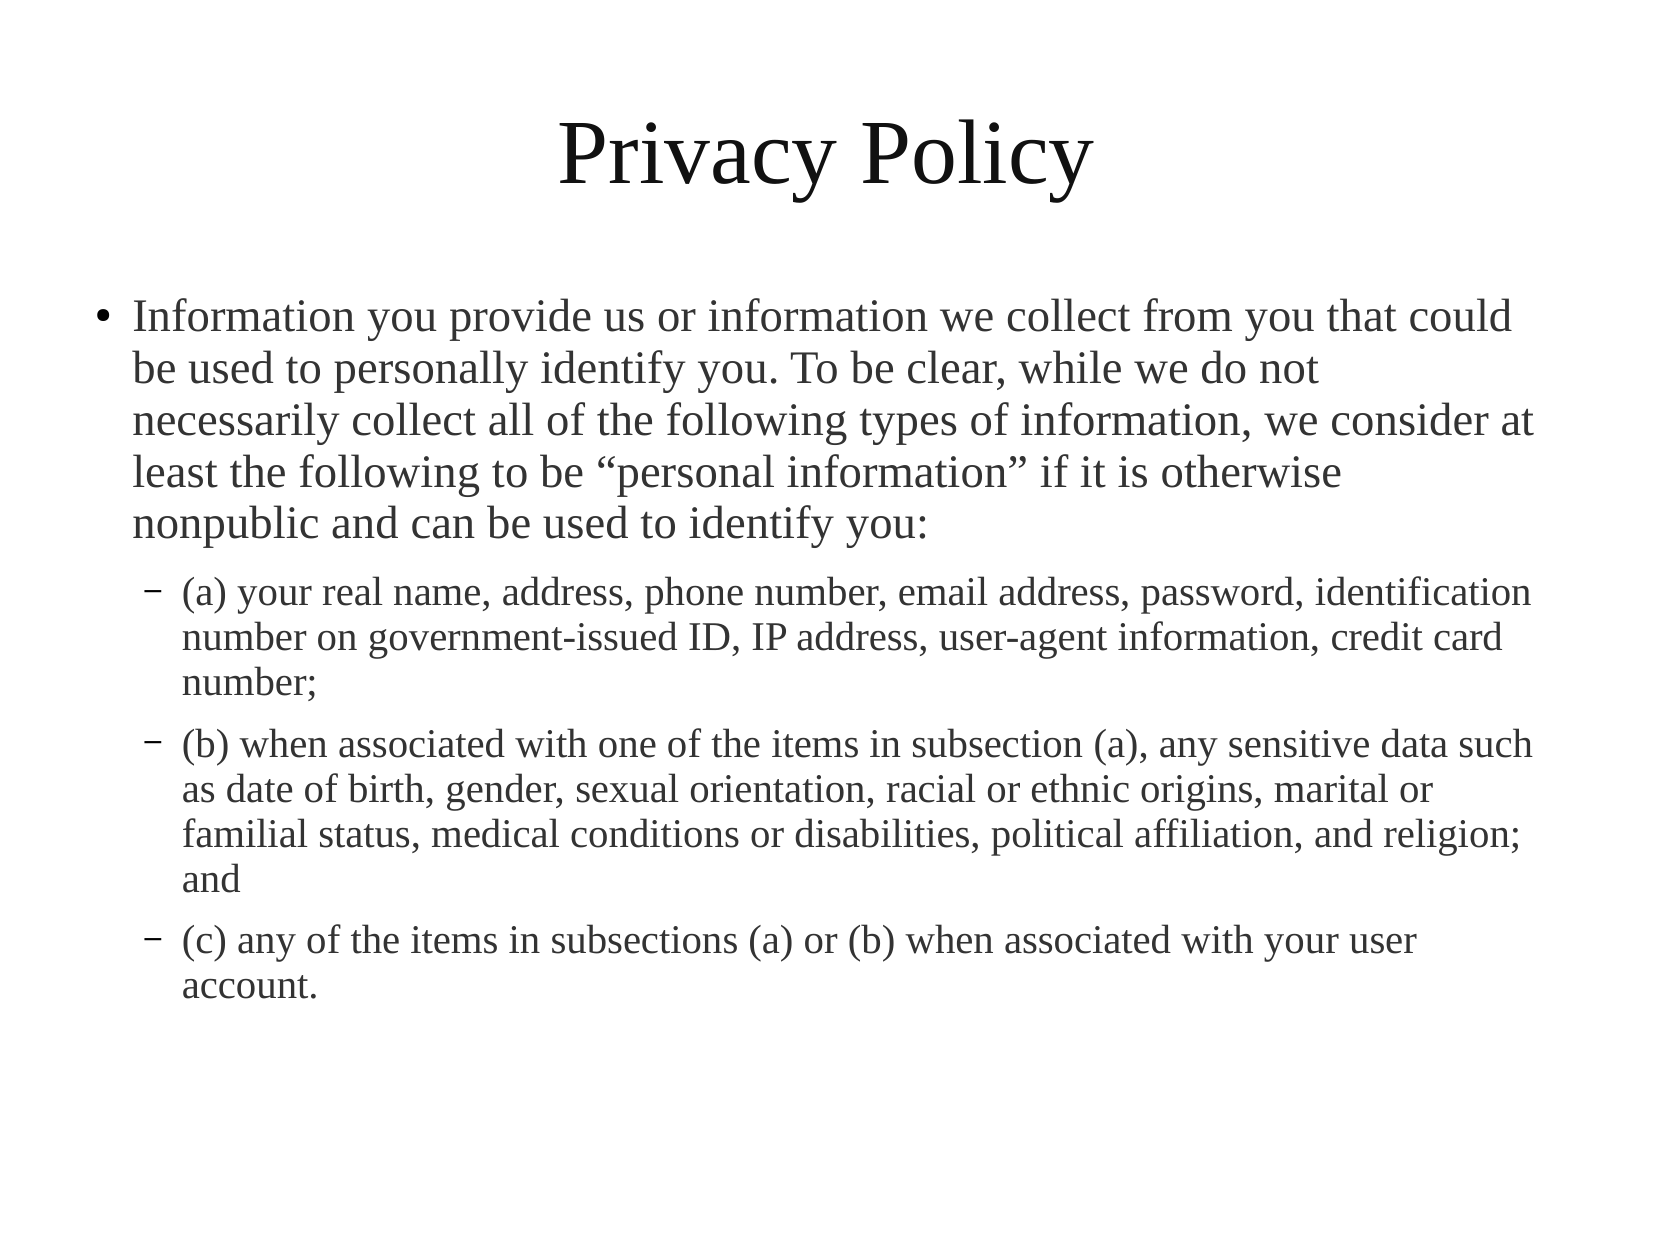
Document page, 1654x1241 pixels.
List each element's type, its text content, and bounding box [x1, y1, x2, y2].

list Information you provide us or information we collect from you that could be used to personally identify you. To be clear, while we do not necessarily collect all of the following types of information, we consider at least the following to be “personal information” if it is otherwise nonpublic and can be used to identify you: (a) your real name, address, phone number, email address, password, identification number on government-issued ID, IP address, user-agent information, credit card number; (b) when associated with one of the items in subsection (a), any sensitive data such as date of birth, gender, sexual orientation, racial or ethnic origins, marital or familial status, medical conditions or disabilities, political affiliation, and religion; and (c) any of the items in subsections (a) or (b) when associated with your user account. [82, 290, 1538, 1010]
title Privacy Policy [82, 49, 1571, 257]
